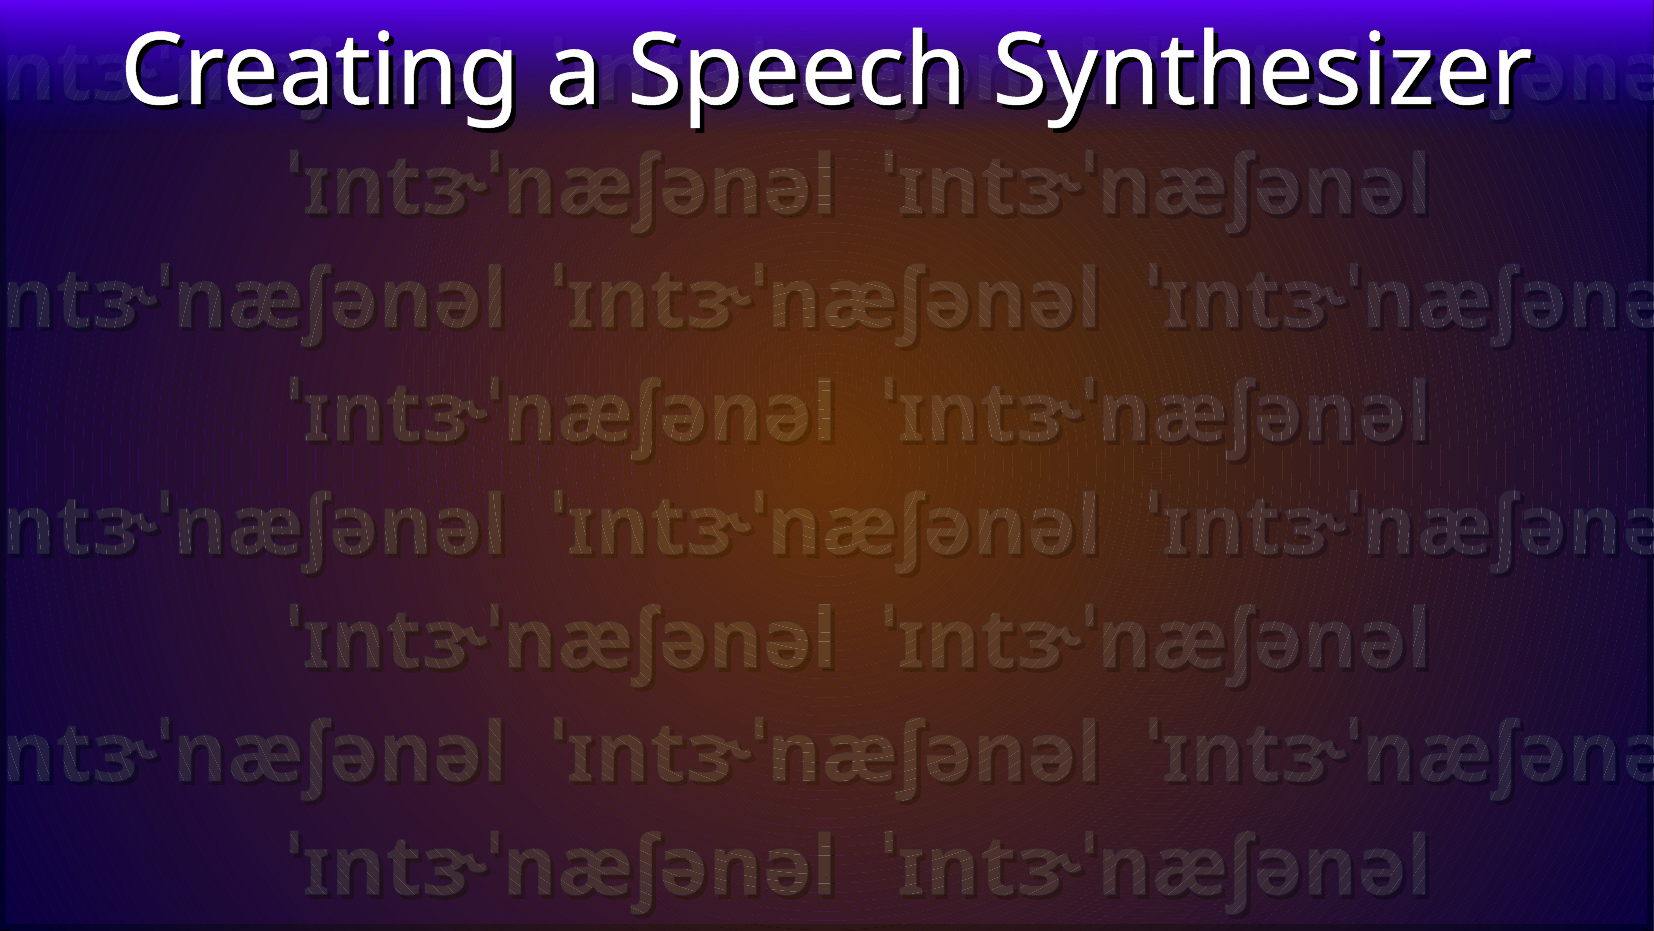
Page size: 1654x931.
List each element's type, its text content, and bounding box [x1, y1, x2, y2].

title Creating a Speech Synthesizer [0, 0, 1654, 130]
